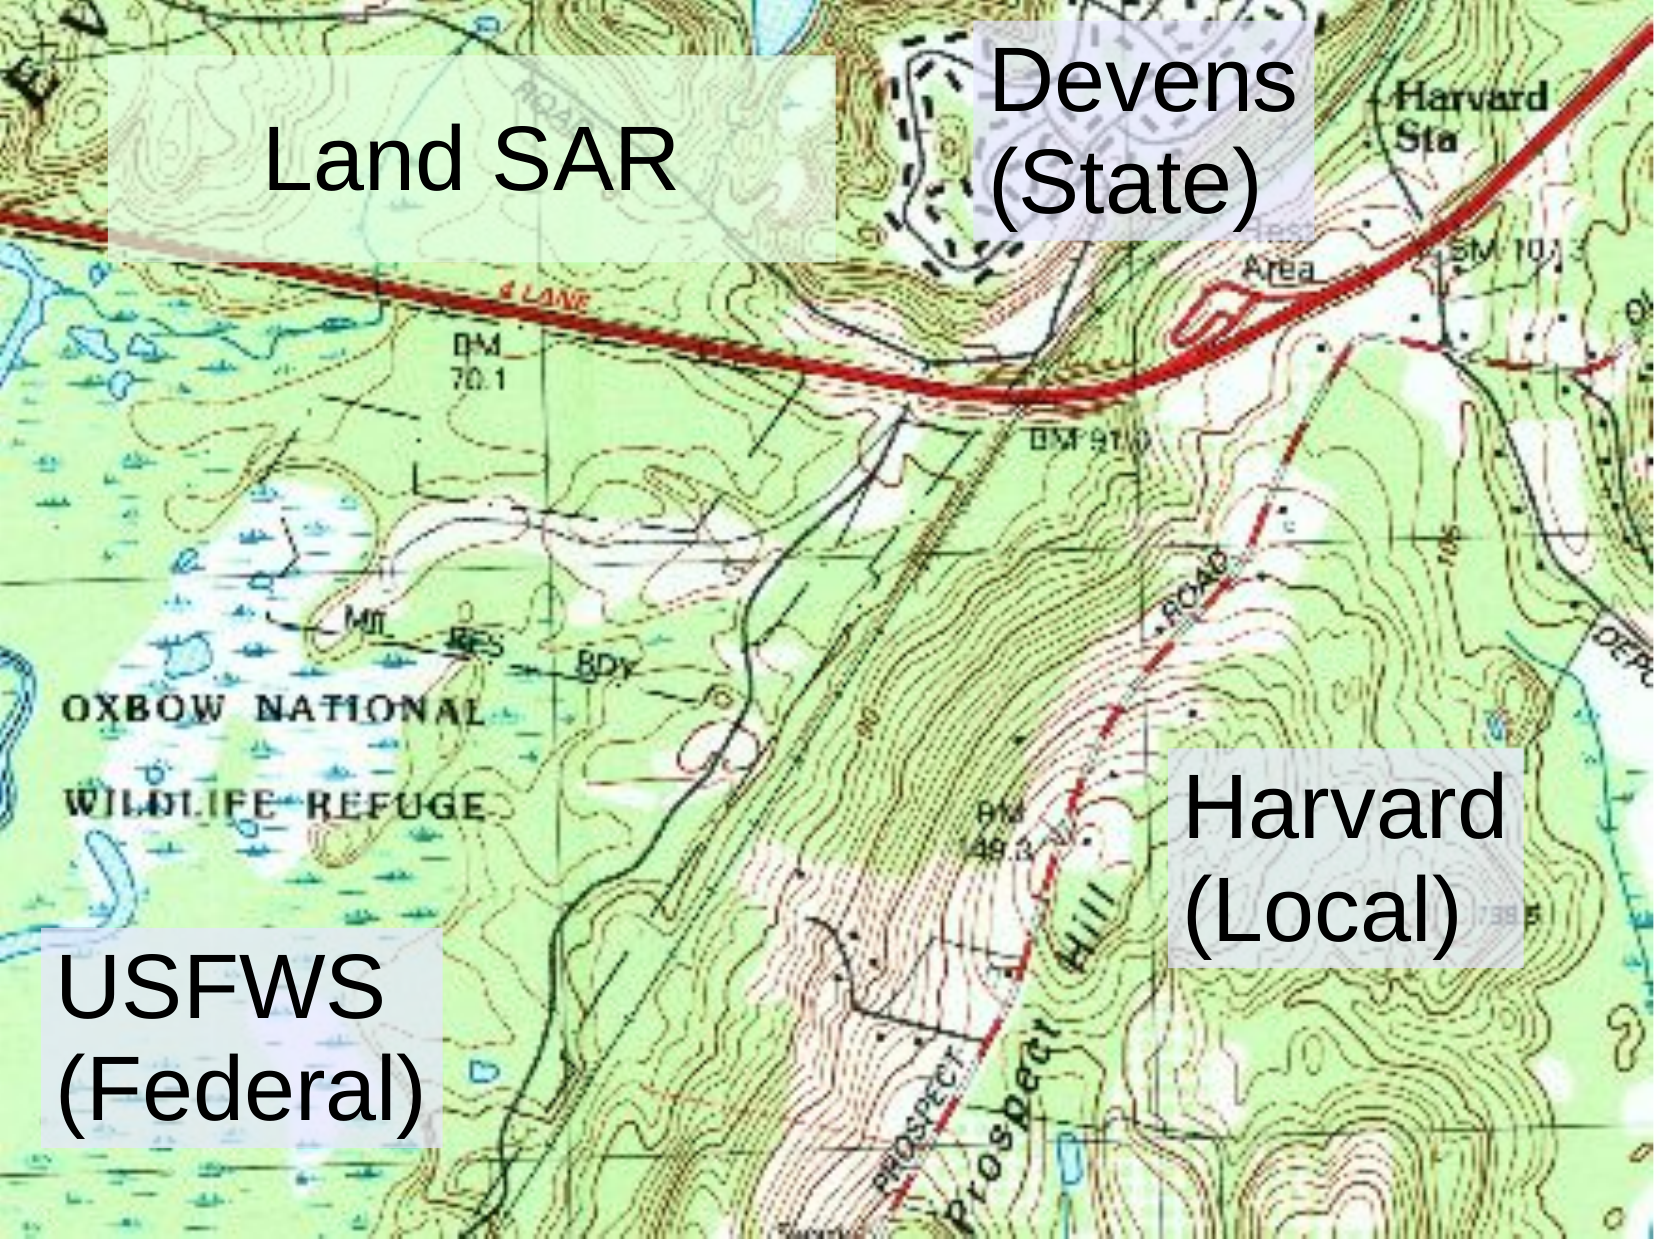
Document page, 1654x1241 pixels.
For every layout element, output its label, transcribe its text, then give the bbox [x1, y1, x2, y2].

title Land SAR [107, 55, 836, 263]
picture [0, 0, 1654, 1239]
text_box Devens (State) [973, 20, 1315, 241]
text_box Harvard (Local) [1167, 748, 1524, 969]
text_box USFWS (Federal) [41, 927, 443, 1148]
